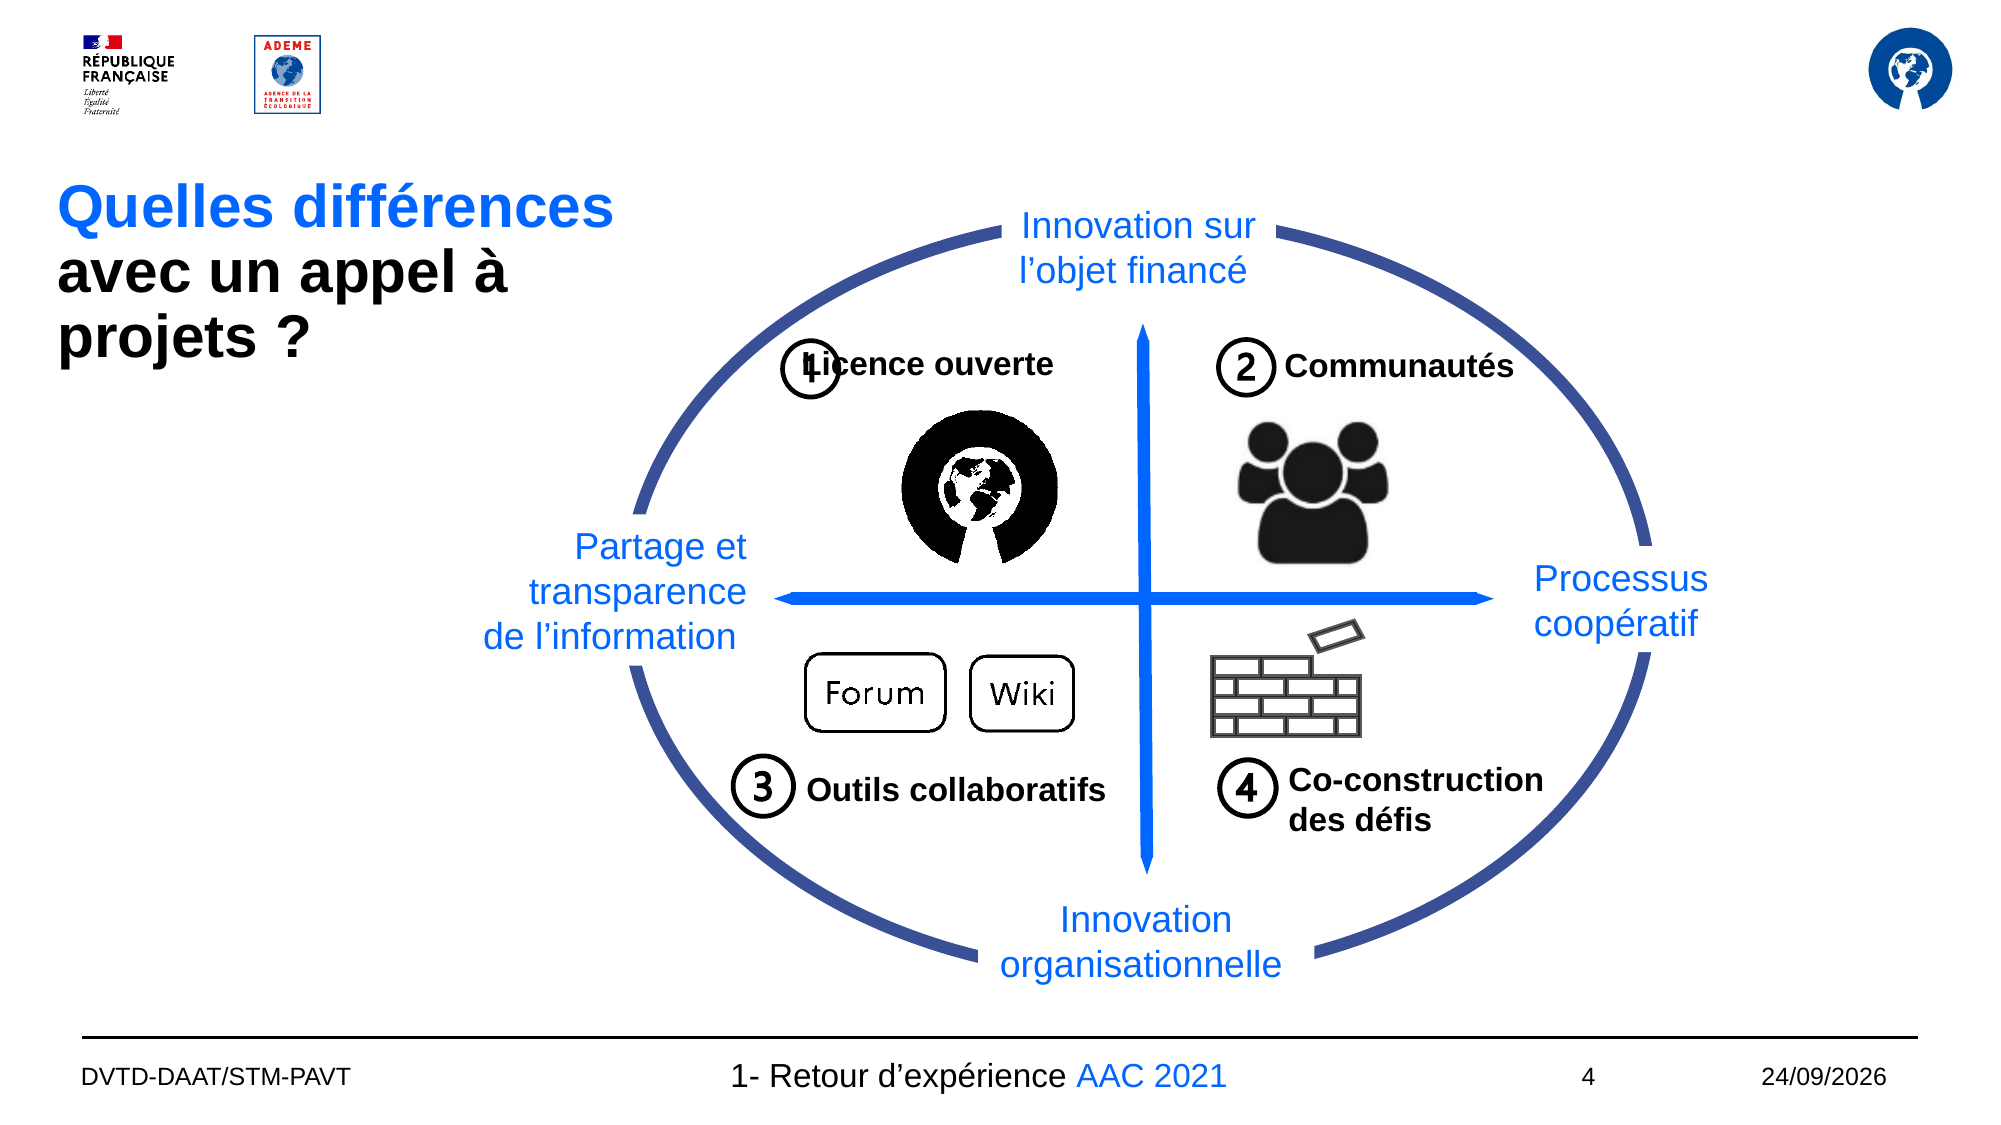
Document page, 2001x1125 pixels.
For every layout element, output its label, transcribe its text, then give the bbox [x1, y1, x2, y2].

text_box 1- Retour d’expérience AAC 2021 [715, 1046, 1716, 1102]
picture [723, 746, 803, 826]
text_box 16/11/2022 [1746, 1045, 1935, 1105]
text_box Co-construction des défis [1273, 751, 1619, 846]
title Quelles différences avec un appel à projets ? [42, 161, 655, 379]
text_box Innovation sur l’objet financé [1001, 193, 1276, 300]
text_box Innovation organisationnelle [978, 887, 1315, 994]
text_box Processus coopératif [1518, 546, 1747, 653]
text_box Outils collaboratifs [803, 760, 1128, 815]
picture [773, 331, 848, 406]
text_box DVTD-DAAT/STM-PAVT [65, 1045, 737, 1105]
picture [1232, 415, 1390, 568]
picture [796, 650, 953, 737]
picture [963, 653, 1084, 737]
text_box Partage et transparence de l’information [468, 514, 765, 666]
picture [1209, 330, 1283, 404]
picture [1840, 0, 1987, 142]
text_box Communautés [1283, 333, 1588, 393]
picture [1185, 606, 1388, 826]
picture [891, 407, 1065, 585]
text_box Licence ouverte [848, 334, 1119, 389]
